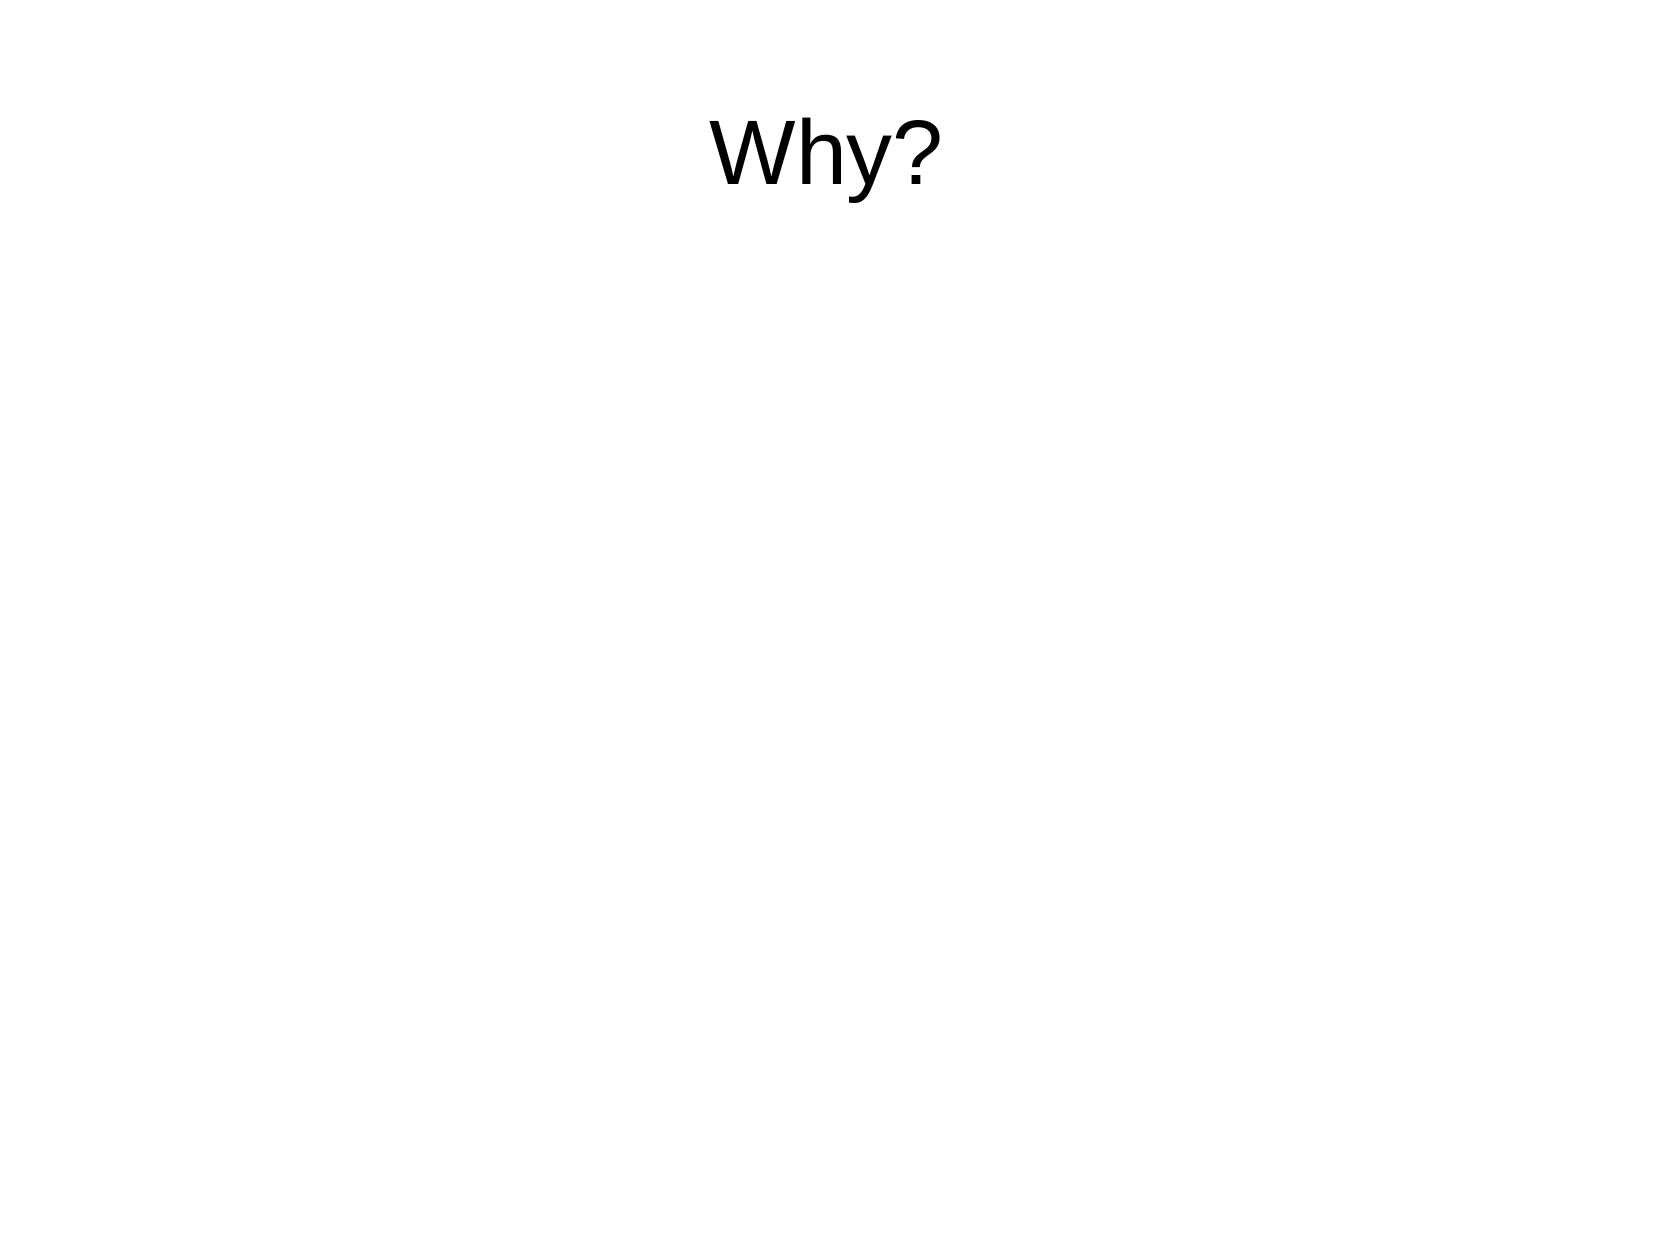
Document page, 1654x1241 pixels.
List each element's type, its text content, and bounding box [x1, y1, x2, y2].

title Why? [82, 49, 1571, 257]
